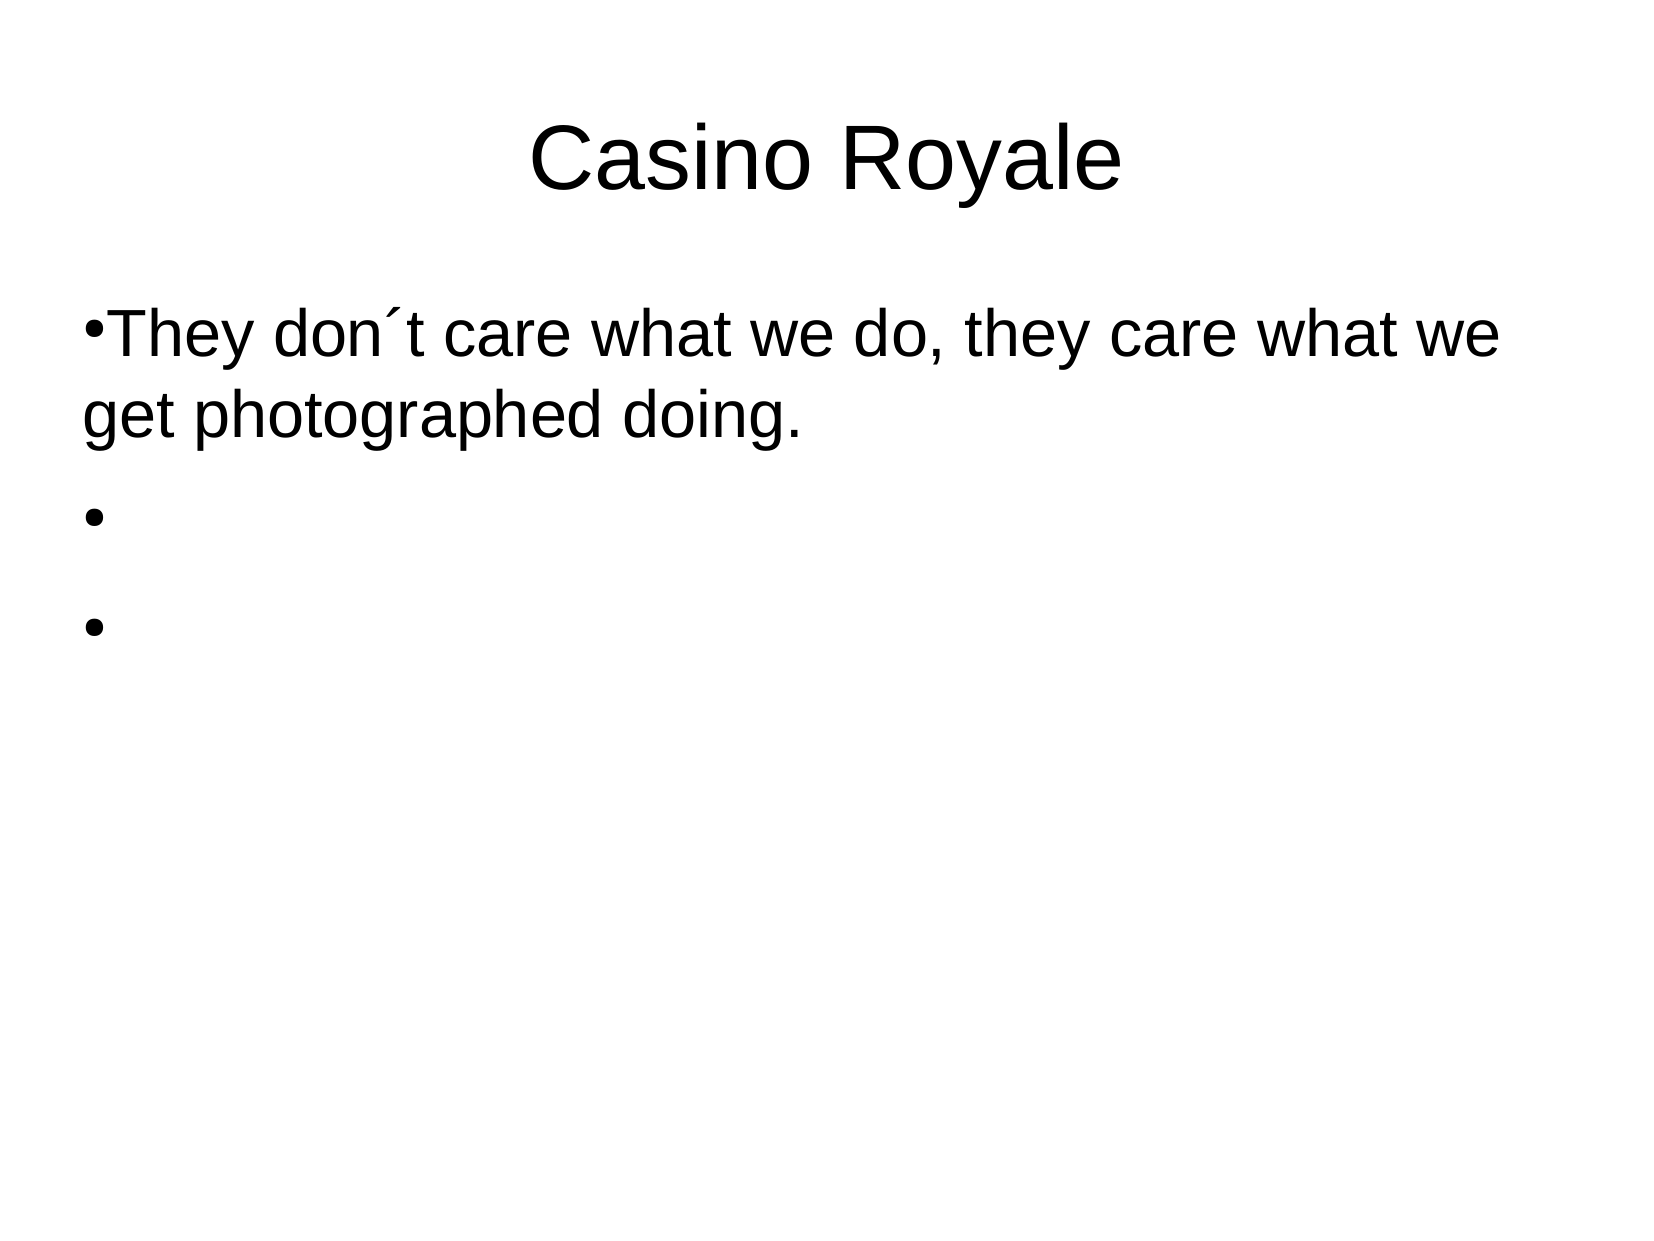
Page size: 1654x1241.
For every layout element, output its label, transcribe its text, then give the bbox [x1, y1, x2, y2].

title Casino Royale [82, 49, 1571, 257]
list They don´t care what we do, they care what we get photographed doing. [82, 290, 1571, 1010]
